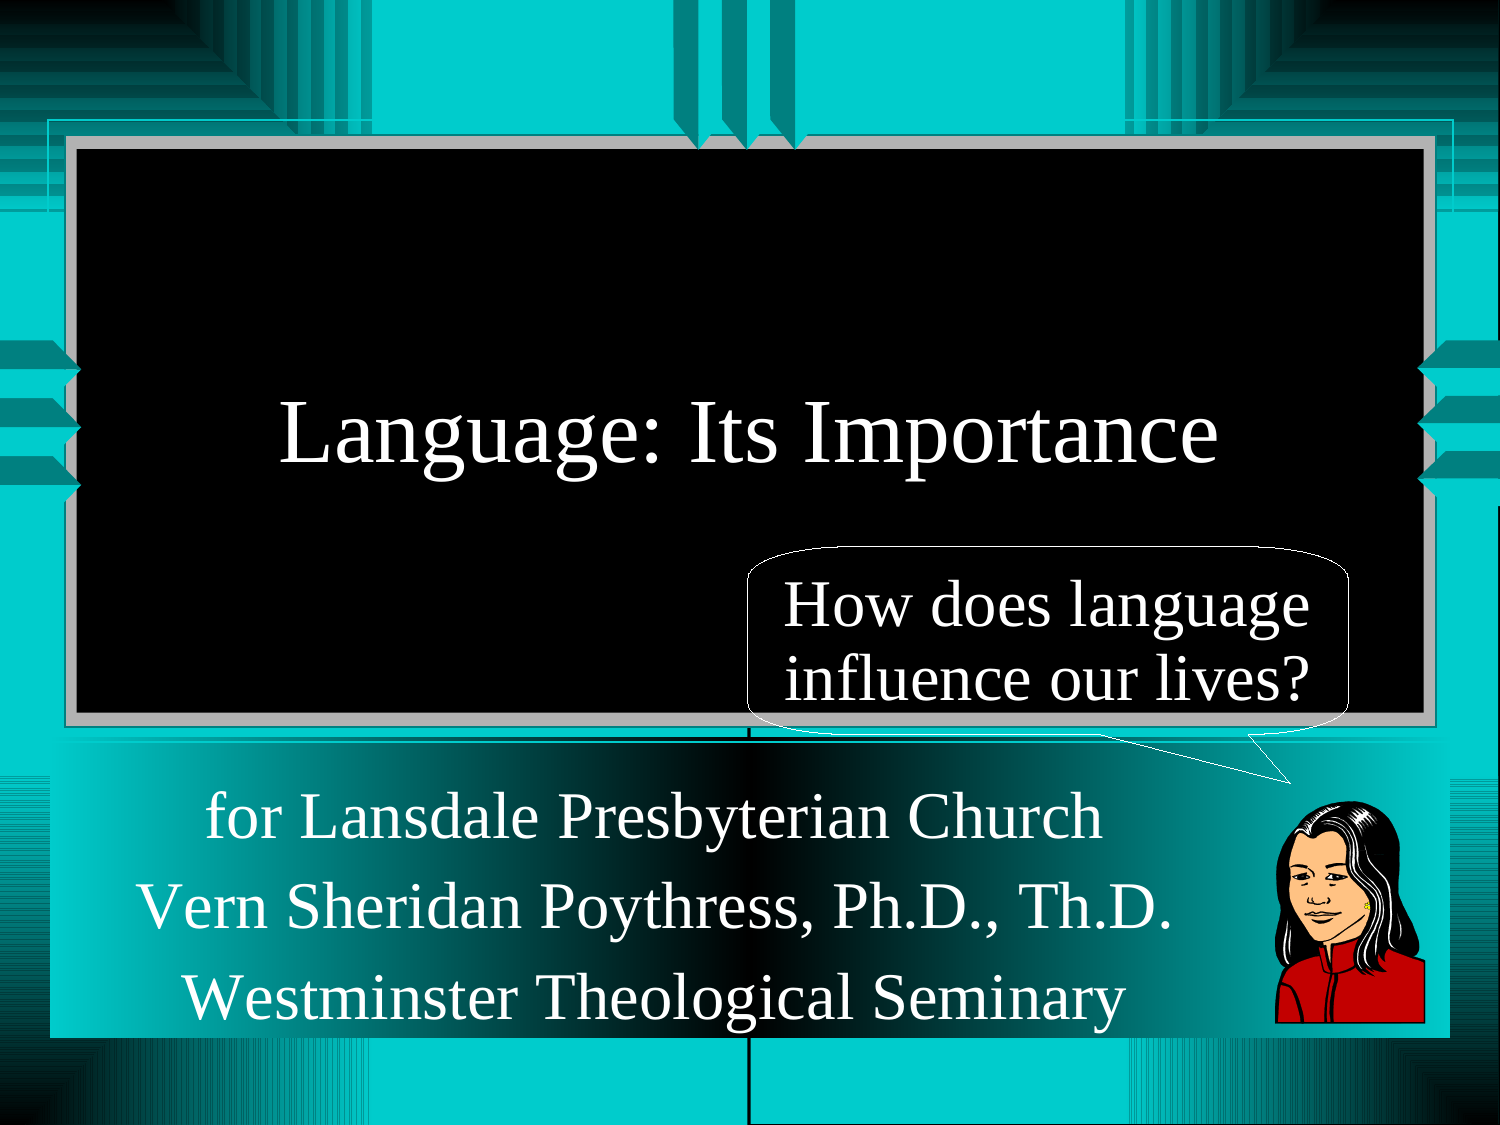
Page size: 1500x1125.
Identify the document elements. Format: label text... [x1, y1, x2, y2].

subtitle for Lansdale Presbyterian Church Vern Sheridan Poythress, Ph.D., Th.D. Westminster Theological Seminary [112, 762, 1199, 1051]
title Language: Its Importance [112, 337, 1388, 526]
text_box How does language influence our lives? [747, 546, 1349, 784]
picture [1275, 801, 1426, 1024]
